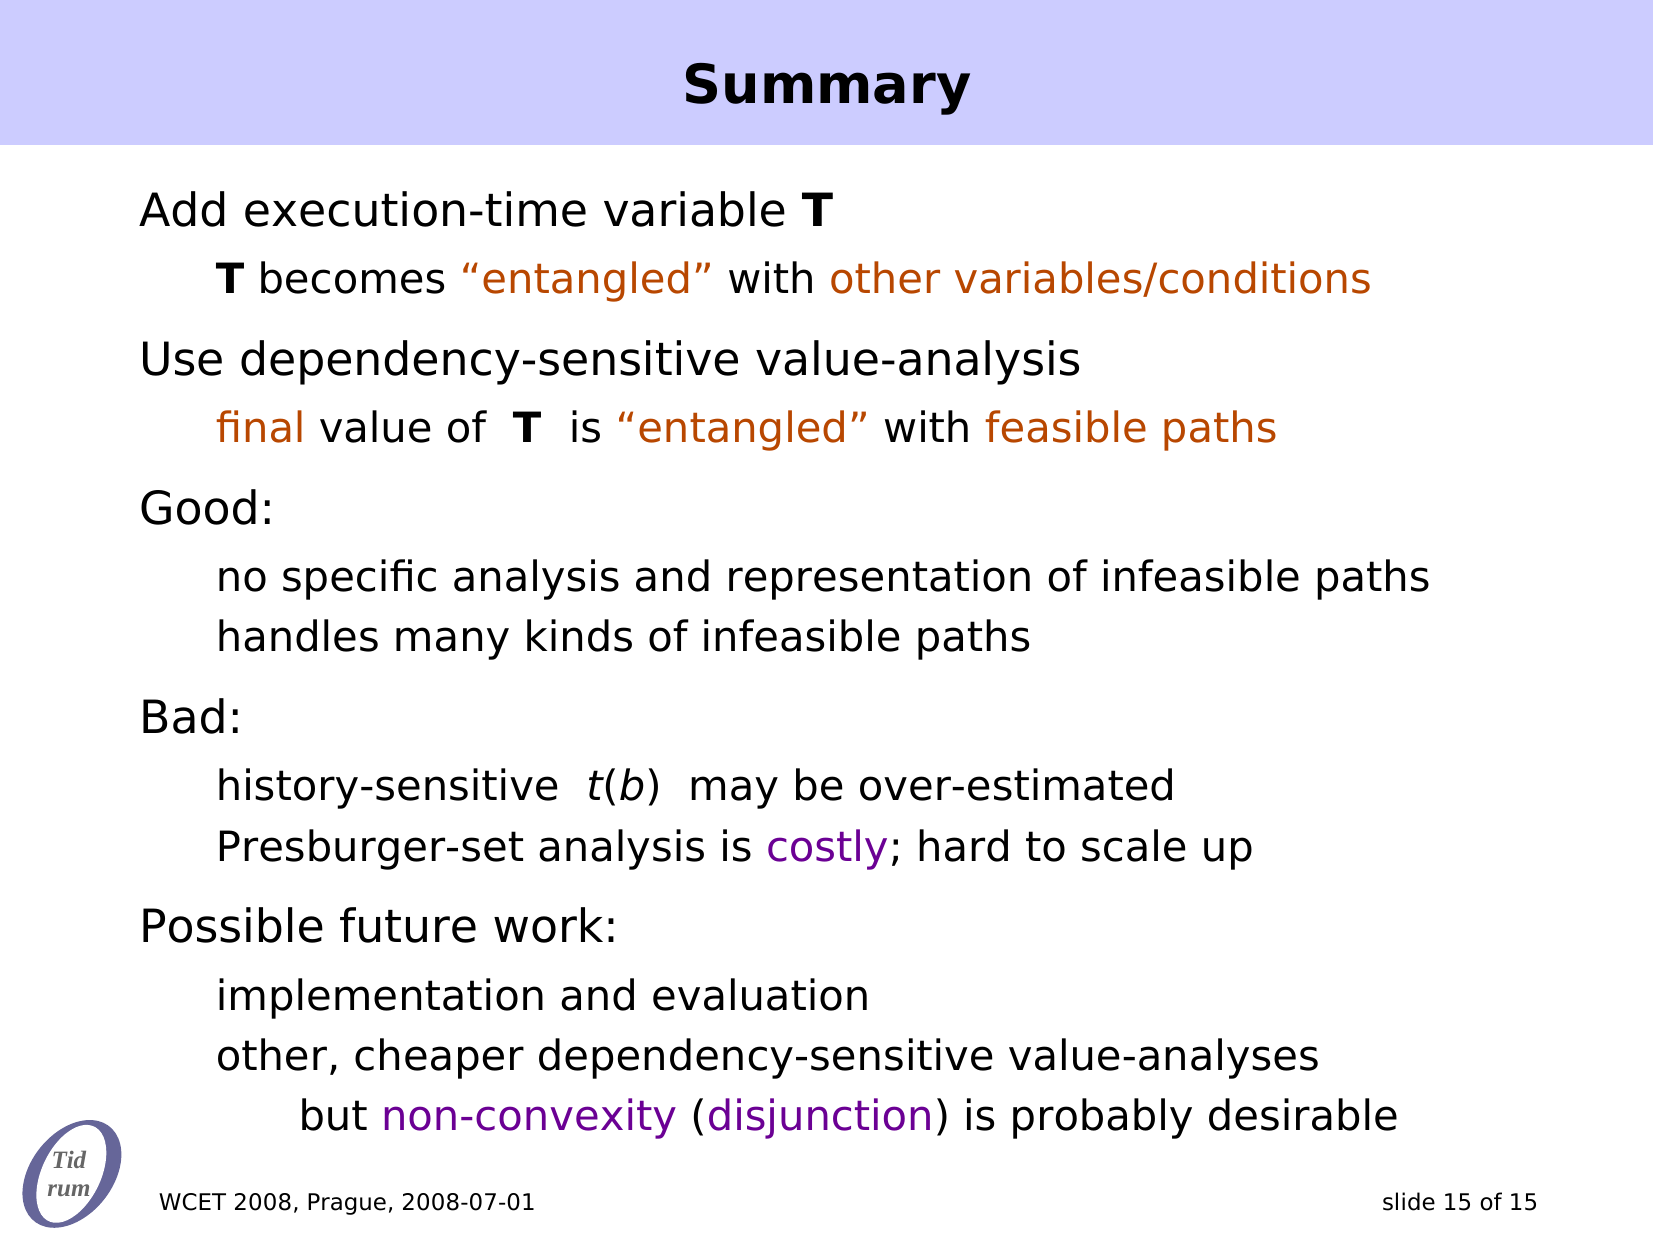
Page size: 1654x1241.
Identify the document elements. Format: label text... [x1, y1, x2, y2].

title Summary [121, 43, 1533, 126]
list Add execution-time variable T T becomes “entangled” with other variables/conditions Use dependency-sensitive value-analysis final value of T is “entangled” with feasible paths Good: no specific analysis and representation of infeasible paths handles many kinds of infeasible paths Bad: history-sensitive t(b) may be over-estimated Presburger-set analysis is costly; hard to scale up Possible future work: implementation and evaluation other, cheaper dependency-sensitive value-analyses but non-convexity (disjunction) is probably desirable [121, 183, 1533, 1141]
